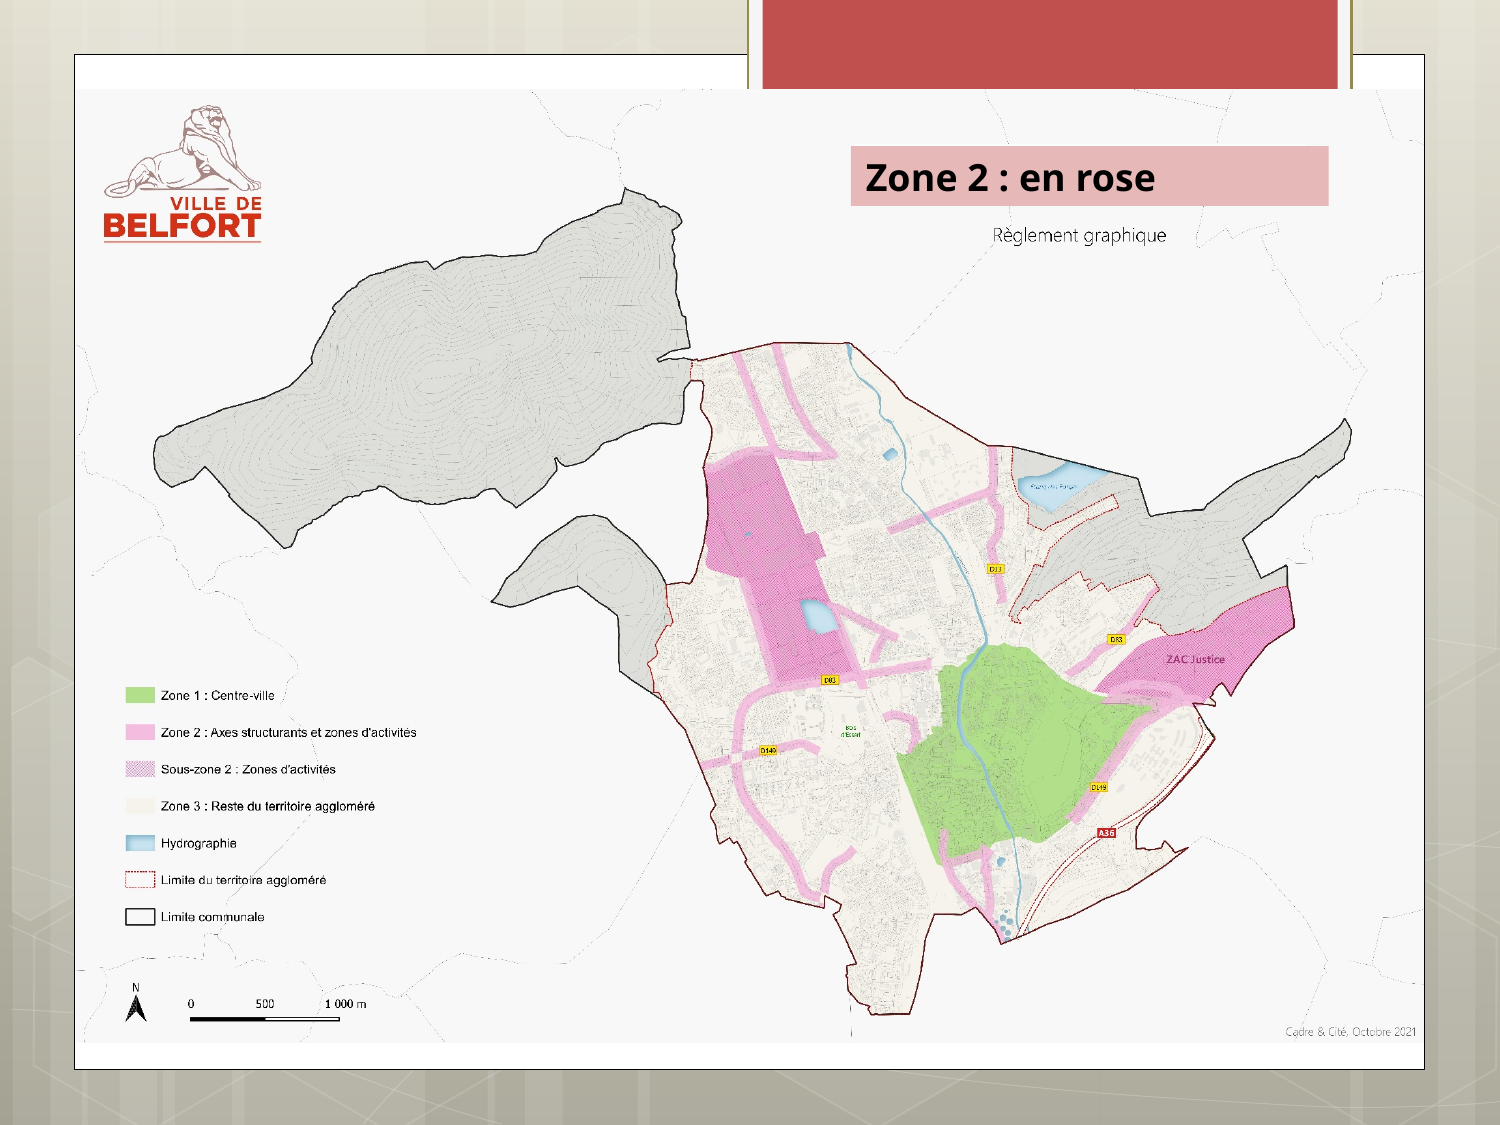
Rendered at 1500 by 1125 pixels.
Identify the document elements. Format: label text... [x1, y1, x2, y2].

footer [761, 960, 1336, 1020]
text_box Zone 2 : en rose [850, 146, 1329, 206]
picture [76, 89, 1424, 1043]
